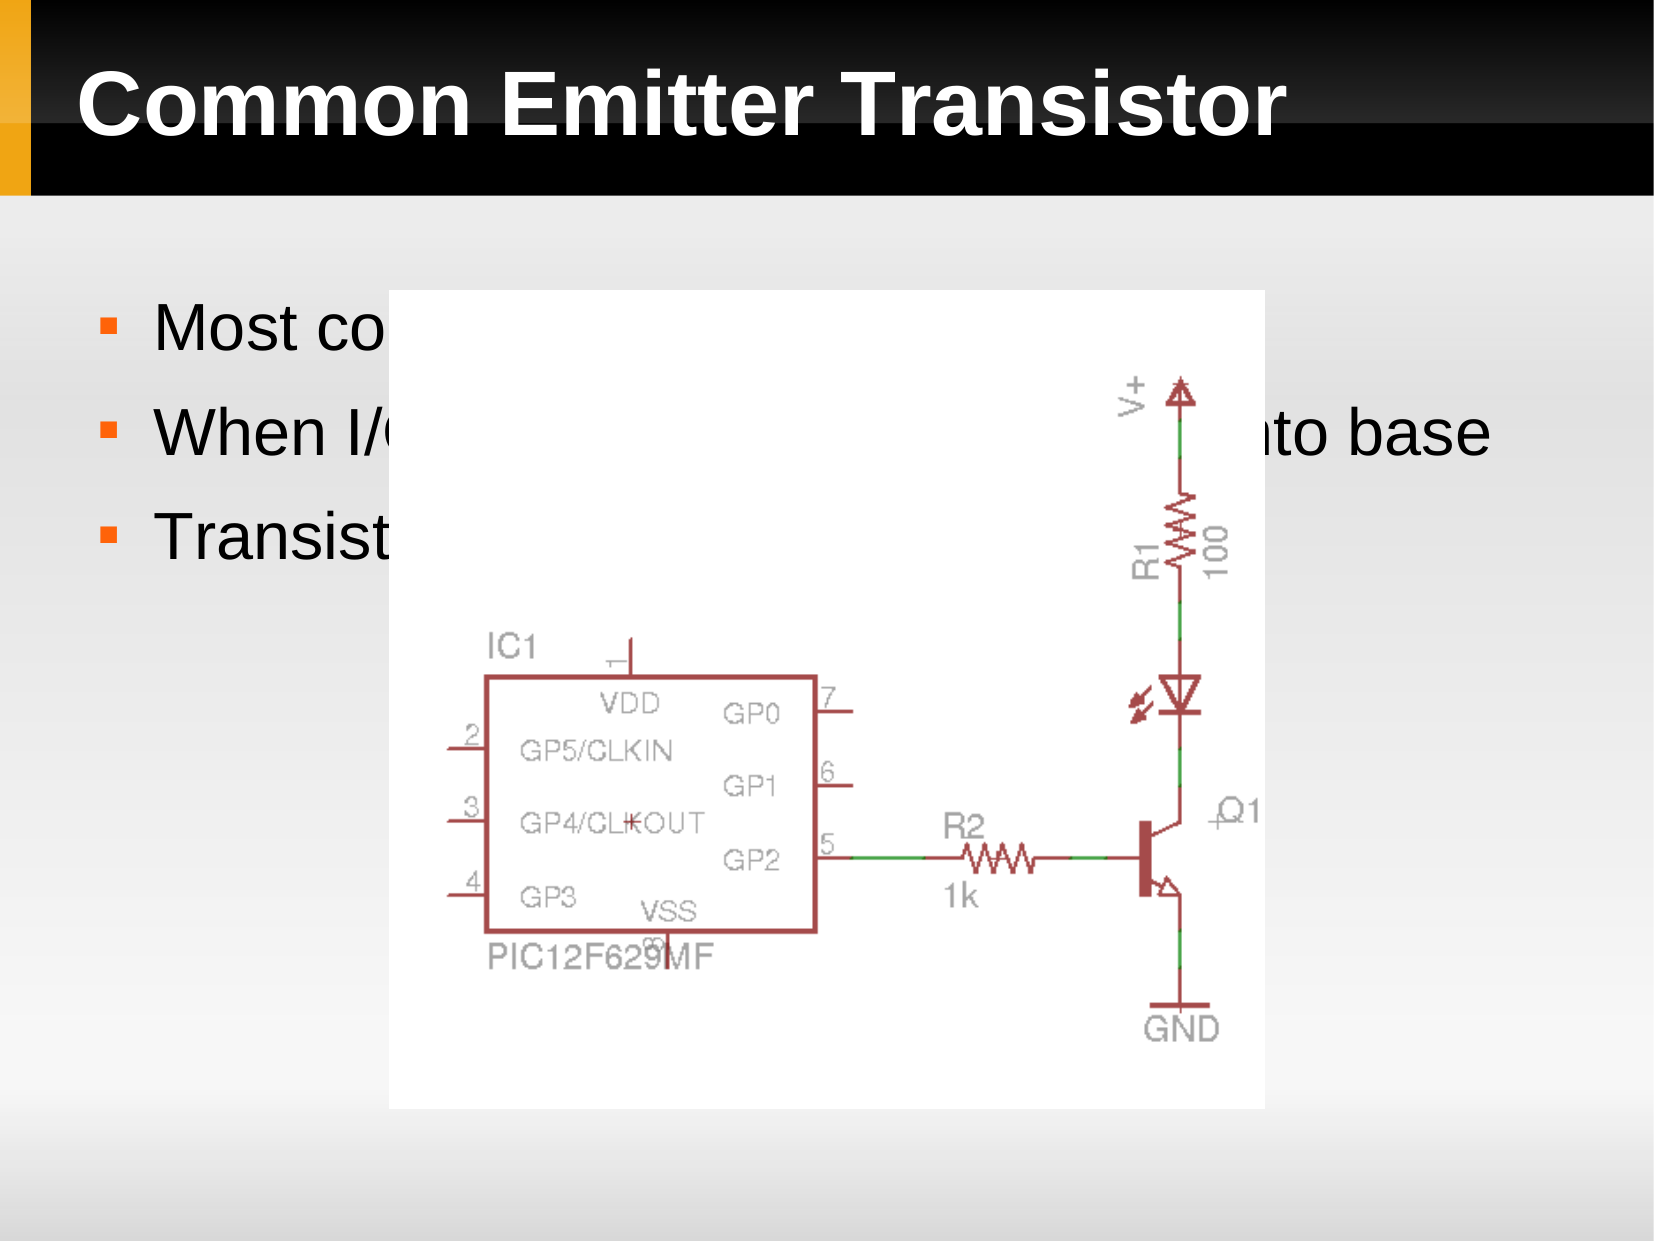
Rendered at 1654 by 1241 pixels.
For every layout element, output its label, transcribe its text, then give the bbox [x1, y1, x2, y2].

title Common Emitter Transistor [76, 0, 1565, 208]
list Most common configuration When I/O raised to '1', current flows into base Transistor turns on, lights LED [82, 290, 389, 1109]
picture [0, 0, 1654, 1241]
